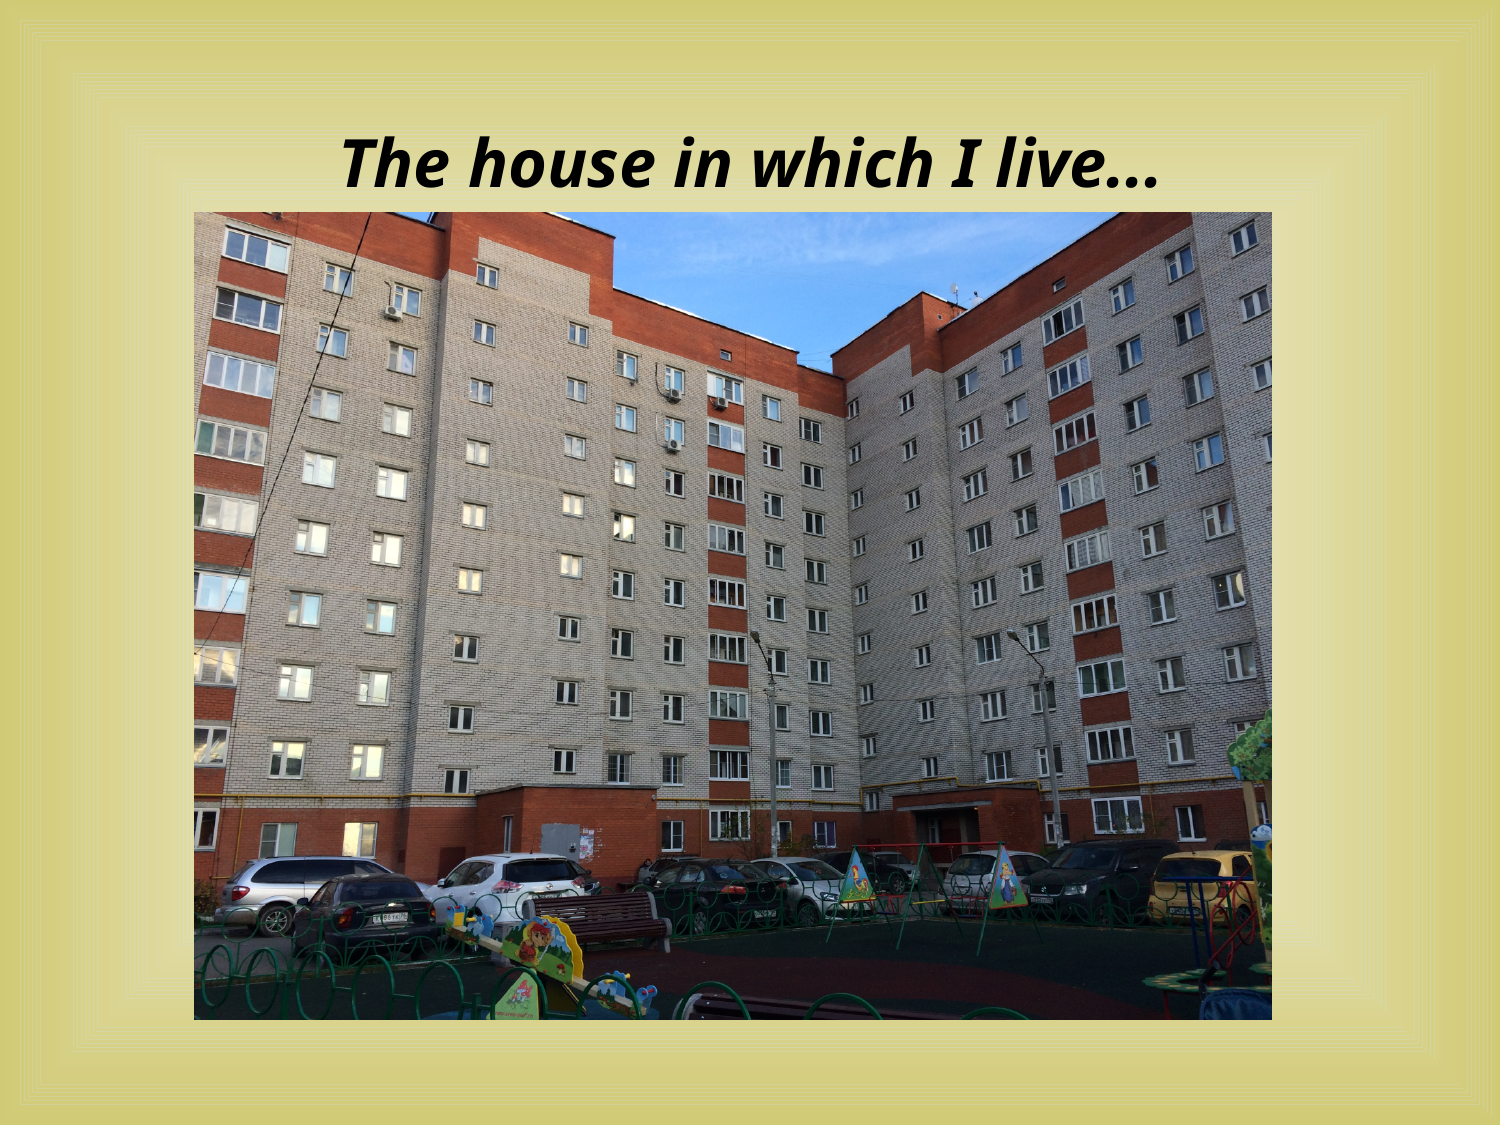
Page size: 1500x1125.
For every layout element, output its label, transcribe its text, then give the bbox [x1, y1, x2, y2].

text_box The house in which I live... [323, 113, 1180, 209]
picture [194, 212, 1272, 1020]
